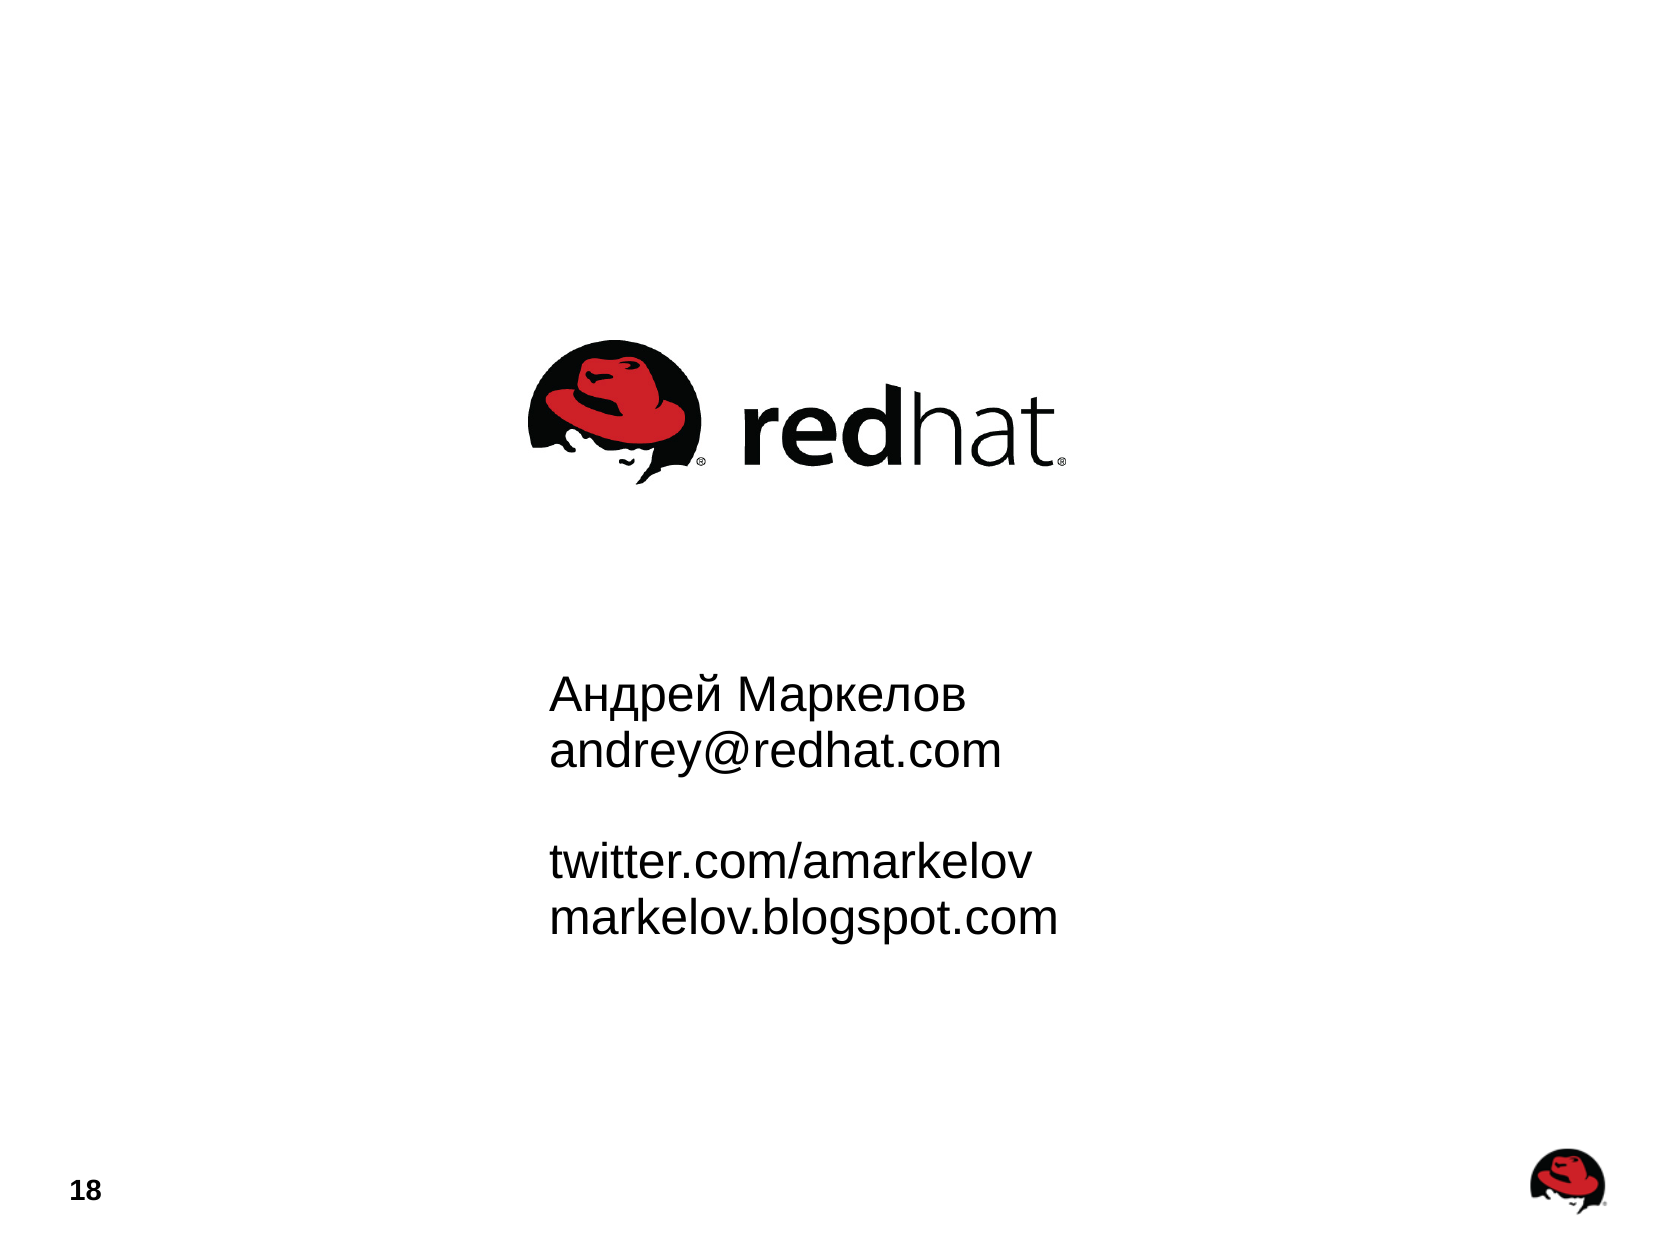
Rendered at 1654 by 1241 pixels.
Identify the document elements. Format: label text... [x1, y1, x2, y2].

text_box Андрей Маркелов andrey@redhat.com twitter.com/amarkelov markelov.blogspot.com [534, 658, 1076, 953]
picture [1529, 1146, 1613, 1224]
picture [528, 340, 1066, 503]
